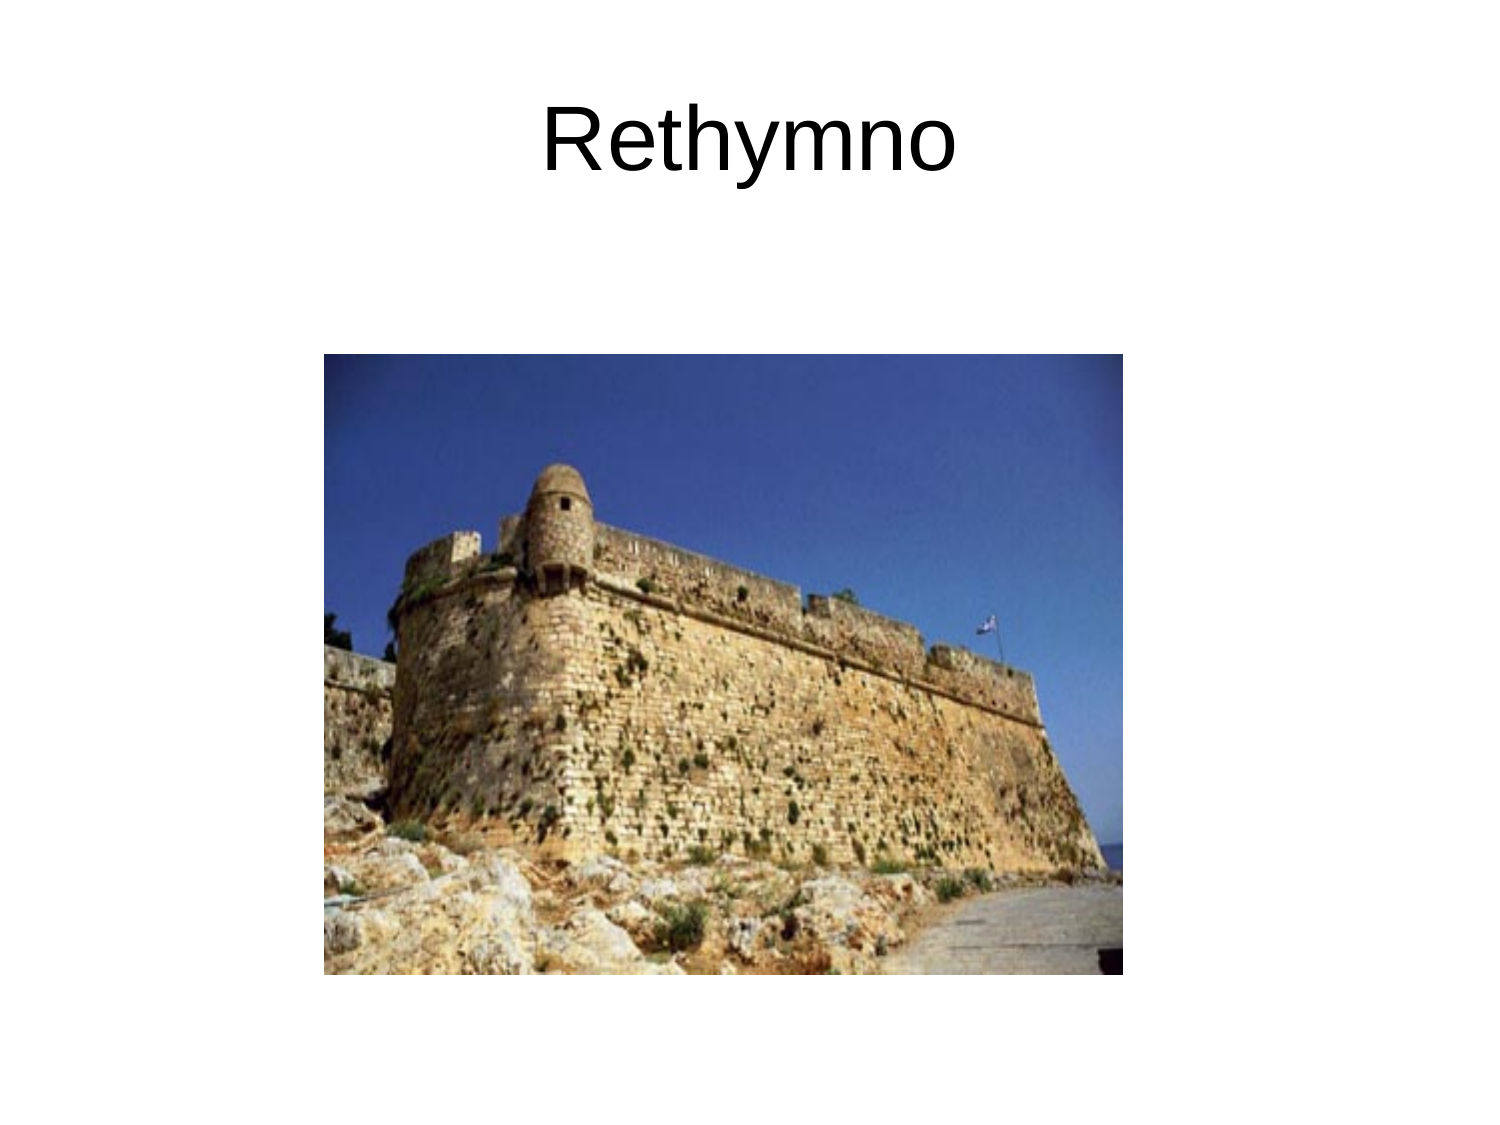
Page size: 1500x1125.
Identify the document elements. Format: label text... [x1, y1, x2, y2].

title Rethymno [75, 20, 1425, 257]
picture [324, 354, 1123, 975]
